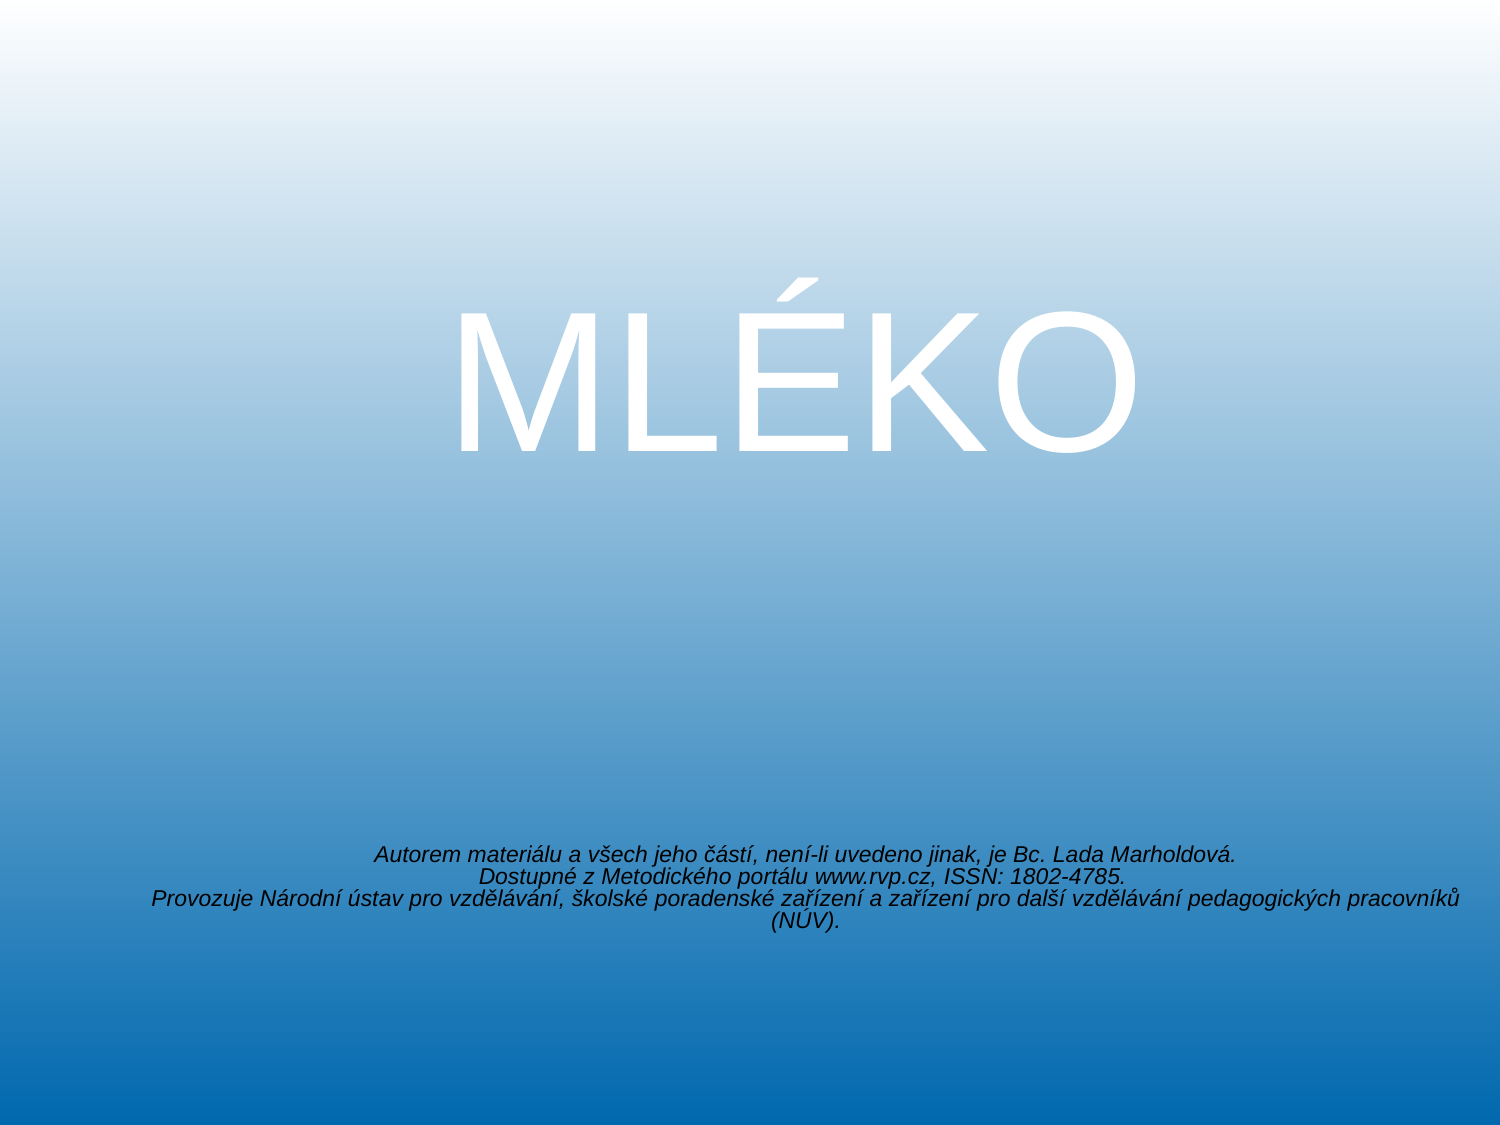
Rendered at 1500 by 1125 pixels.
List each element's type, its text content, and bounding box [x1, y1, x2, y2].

text_box Autorem materiálu a všech jeho částí, není-li uvedeno jinak, je Bc. Lada Marholdová. Dostupné z Metodického portálu www.rvp.cz, ISSN: 1802-4785. Provozuje Národní ústav pro vzdělávání, školské poradenské zařízení a zařízení pro další vzdělávání pedagogických pracovníků (NÚV). [112, 837, 1500, 977]
text_box MLÉKO [430, 243, 1247, 499]
